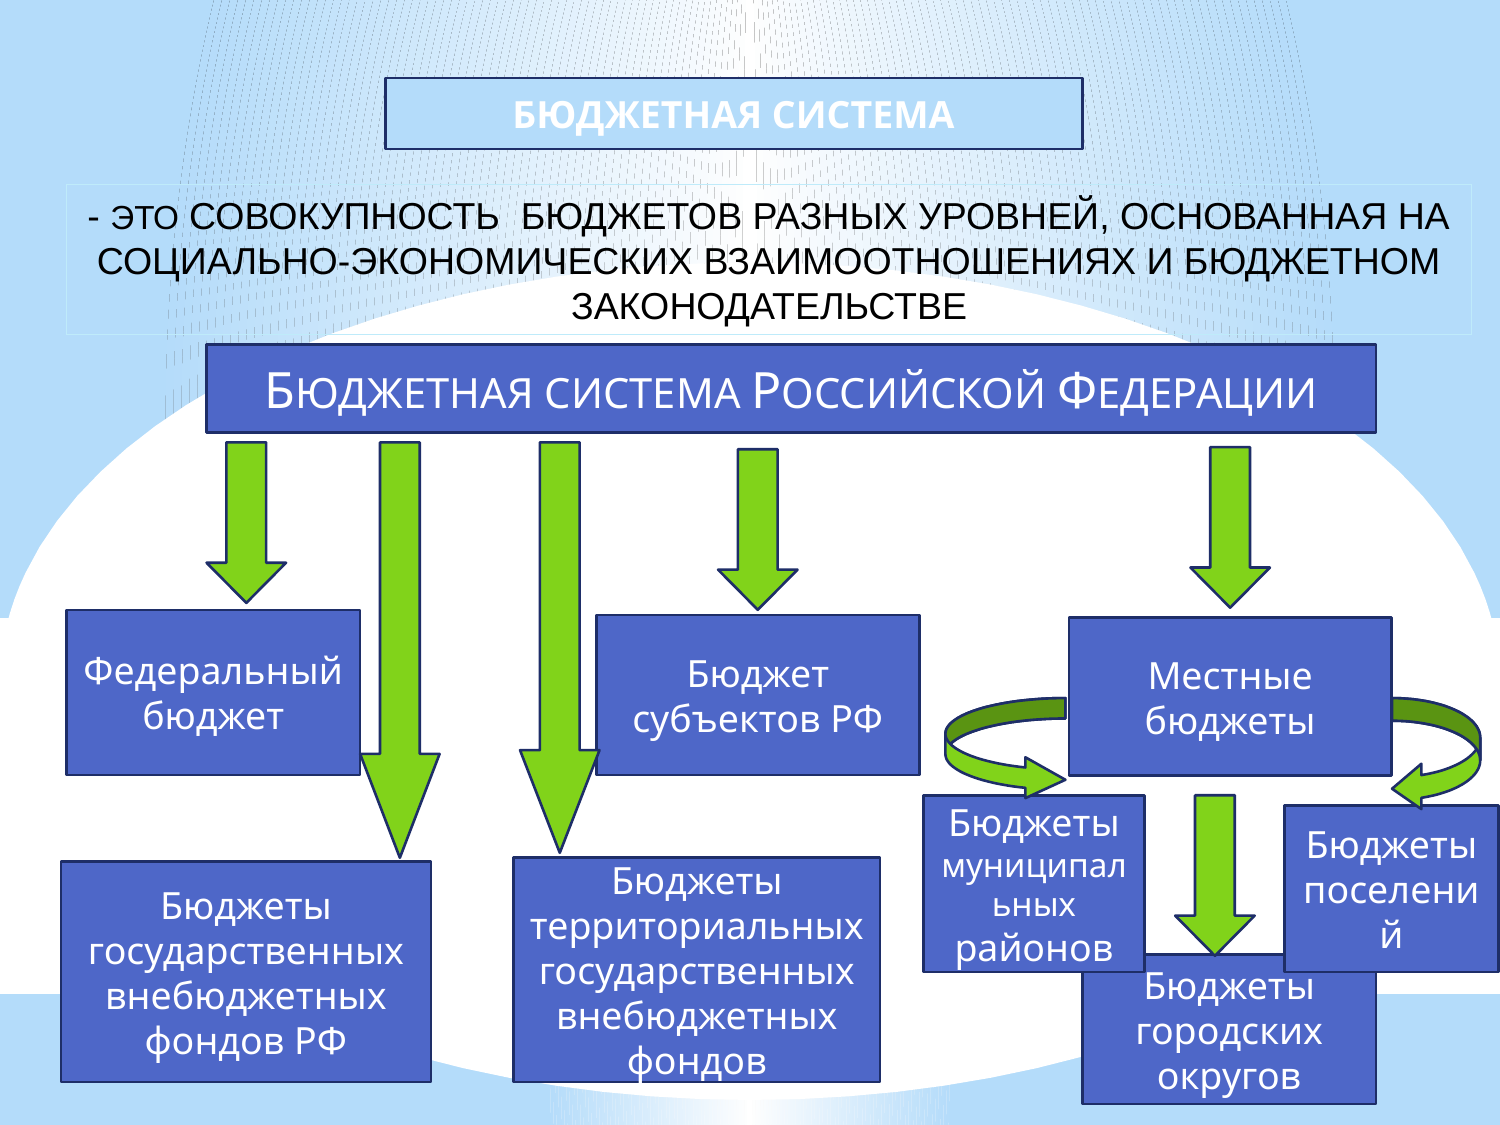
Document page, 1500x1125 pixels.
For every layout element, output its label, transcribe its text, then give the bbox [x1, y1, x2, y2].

text_box БЮДЖЕТНАЯ СИСТЕМА РОССИЙСКОЙ ФЕДЕРАЦИИ [206, 344, 1376, 433]
text_box [1190, 447, 1270, 608]
text_box [360, 442, 440, 858]
text_box Бюджеты поселений [1284, 805, 1499, 972]
text_box [206, 442, 287, 603]
text_box Бюджеты городских округов [1082, 954, 1376, 1105]
text_box [1392, 698, 1481, 810]
text_box - ЭТО СОВОКУПНОСТЬ БЮДЖЕТОВ РАЗНЫХ УРОВНЕЙ, ОСНОВАННАЯ НА СОЦИАЛЬНО-ЭКОНОМИЧЕСКИХ ВЗАИМООТНОШЕНИЯХ И БЮДЖЕТНОМ ЗАКОНОДАТЕЛЬСТВЕ [66, 184, 1472, 335]
text_box Бюджеты территориальных государственных внебюджетных фондов [513, 857, 880, 1083]
text_box [945, 698, 1066, 799]
text_box [1175, 795, 1255, 956]
text_box Бюджет субъектов РФ [596, 614, 920, 776]
text_box Федеральный бюджет [66, 609, 361, 775]
text_box Бюджеты муниципальных районов [923, 795, 1145, 972]
text_box БЮДЖЕТНАЯ СИСТЕМА [385, 78, 1083, 149]
text_box [520, 442, 600, 853]
text_box Местные бюджеты [1068, 617, 1392, 776]
text_box [718, 449, 798, 610]
text_box Бюджеты государственных внебюджетных фондов РФ [61, 861, 431, 1083]
